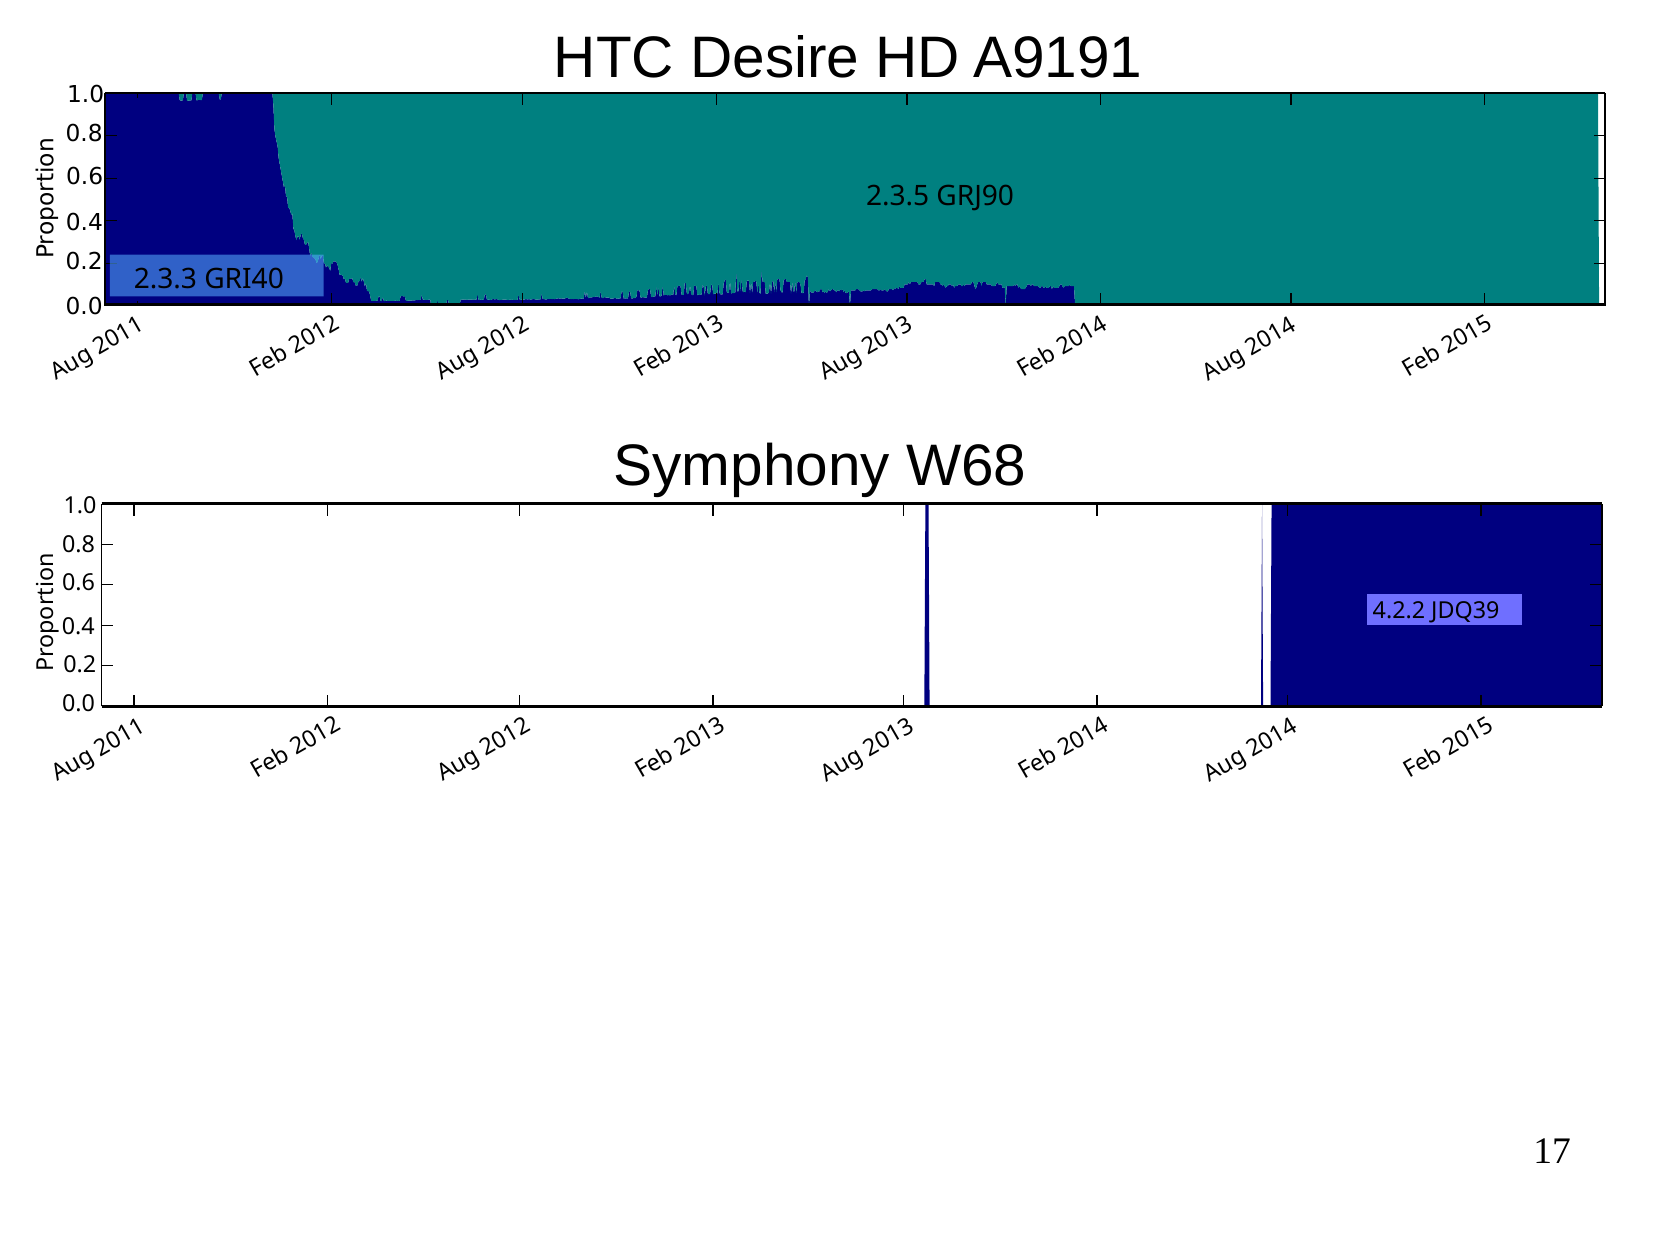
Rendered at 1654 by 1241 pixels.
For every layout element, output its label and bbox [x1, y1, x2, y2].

picture [35, 35, 1607, 783]
